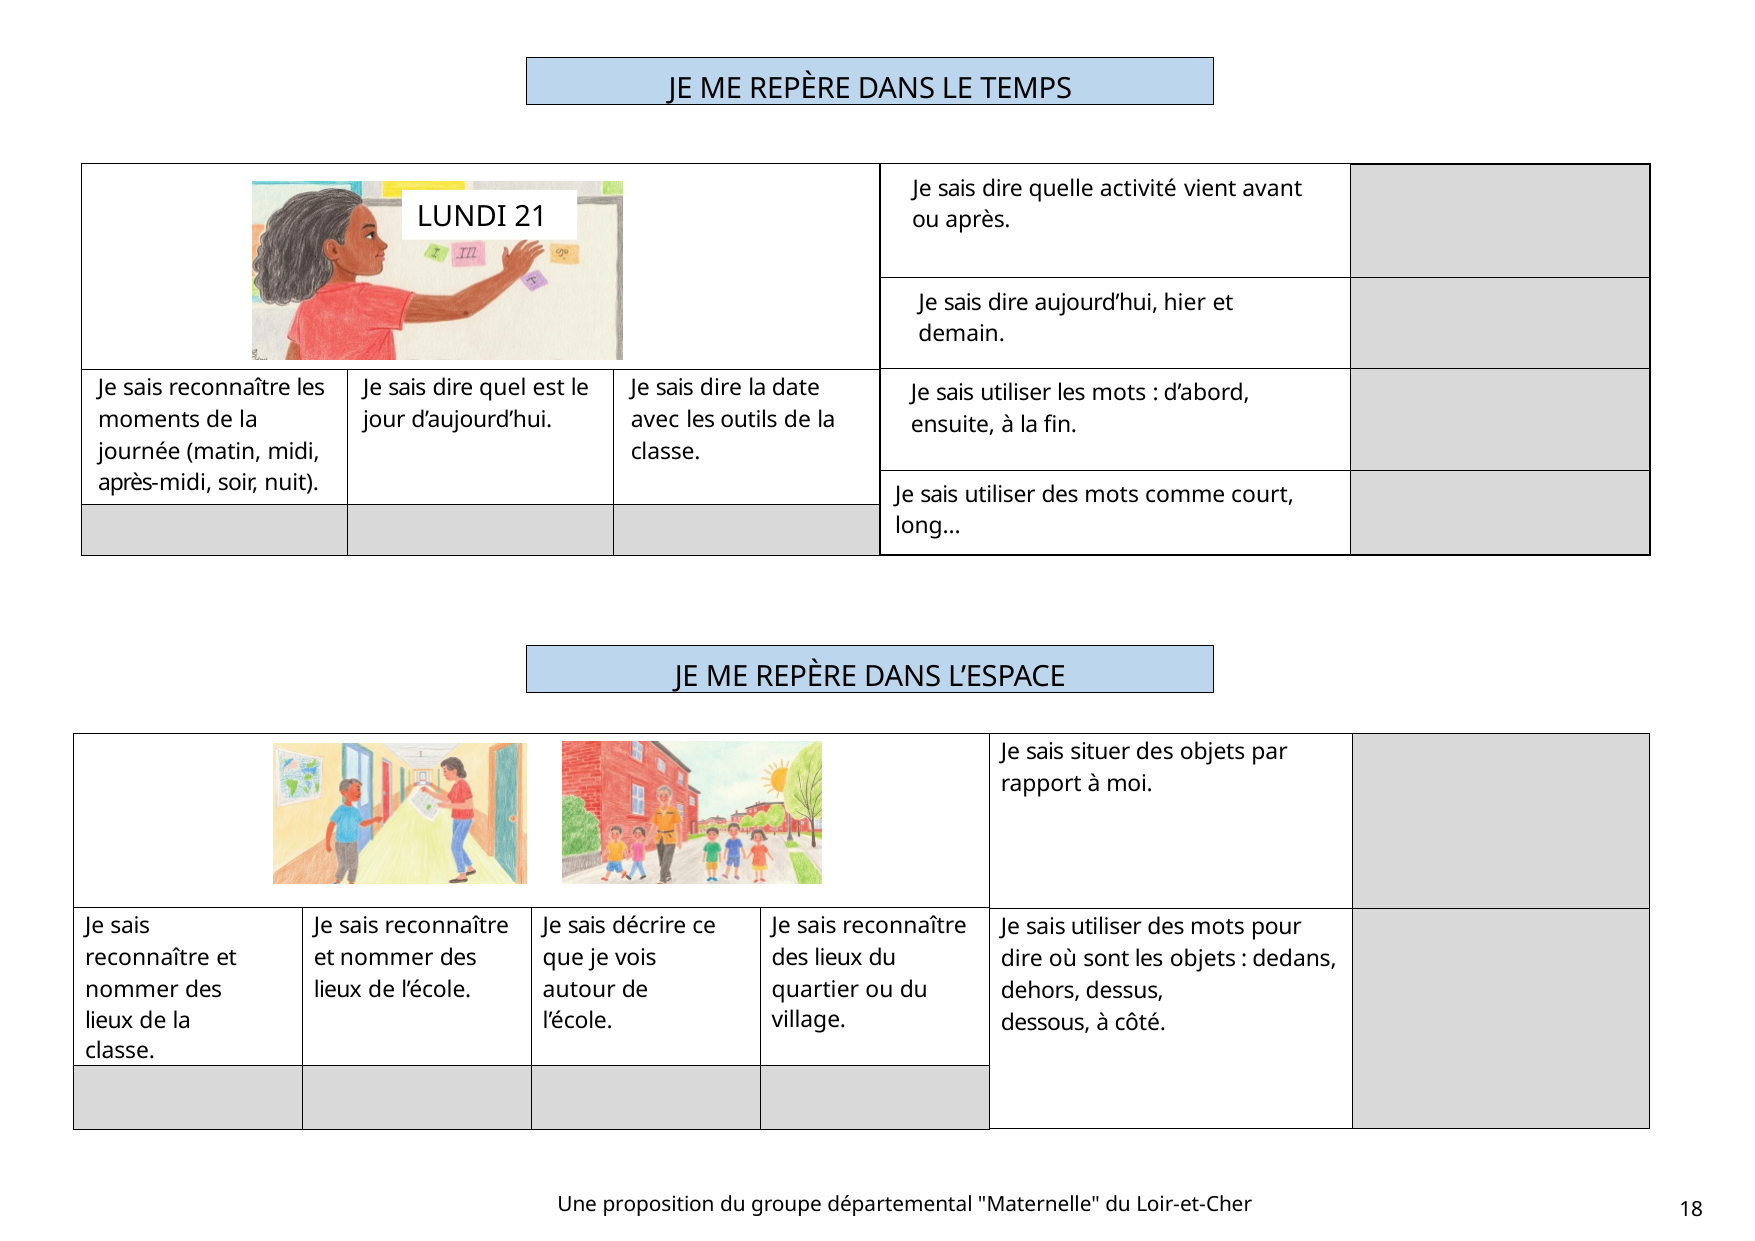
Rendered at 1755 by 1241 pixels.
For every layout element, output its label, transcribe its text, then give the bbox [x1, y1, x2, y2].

table_cell [82, 505, 347, 555]
text_box 18 [1664, 1188, 1729, 1228]
table_cell Je sais utiliser les mots : d’abord, ensuite, à la fin. [881, 369, 1350, 470]
table_cell Je sais reconnaître des lieux du quartier ou du village. [761, 908, 989, 1065]
table_cell [303, 1066, 531, 1129]
table_header Je sais situer des objets par rapport à moi. [990, 734, 1352, 908]
table_cell Je sais utiliser des mots pour dire où sont les objets : dedans, dehors, dessus, dessous, à côté. [990, 909, 1352, 1128]
table_cell [348, 505, 613, 555]
table_cell Je sais décrire ce que je vois autour de l’école. [532, 908, 760, 1065]
table_header [1353, 734, 1649, 908]
table_cell Je sais reconnaître et nommer des lieux de la classe. [74, 908, 302, 1065]
table_header [74, 734, 989, 907]
table_cell [761, 1066, 989, 1129]
text_box LUNDI 21 [402, 189, 578, 240]
table_cell Je sais reconnaître et nommer des lieux de l’école. [303, 908, 531, 1065]
table_cell [1351, 369, 1649, 470]
table_cell [1351, 471, 1649, 554]
table_cell Je sais dire quel est le jour d’aujourd’hui. [348, 370, 613, 504]
picture [252, 181, 623, 360]
text_box Une proposition du groupe départemental "Maternelle" du Loir-et-Cher [542, 1182, 1307, 1223]
picture [562, 741, 822, 884]
text_box JE ME REPÈRE DANS L’ESPACE [526, 645, 1214, 693]
table_cell [1351, 278, 1649, 368]
table_cell [74, 1066, 302, 1129]
table_header [82, 164, 879, 369]
picture [273, 743, 527, 884]
table_cell [614, 505, 879, 555]
table_cell Je sais reconnaître les moments de la journée (matin, midi, après-midi, soir, nuit). [82, 370, 347, 504]
table_cell Je sais dire aujourd’hui, hier et demain. [881, 278, 1350, 368]
table_cell [1353, 909, 1649, 1128]
text_box JE ME REPÈRE DANS LE TEMPS [526, 57, 1214, 105]
table_header Je sais dire quelle activité vient avant ou après. [881, 164, 1350, 277]
table_cell [532, 1066, 760, 1129]
table_cell Je sais utiliser des mots comme court, long… [881, 471, 1350, 554]
table_header [1351, 165, 1649, 277]
table_cell Je sais dire la date avec les outils de la classe. [614, 370, 879, 504]
